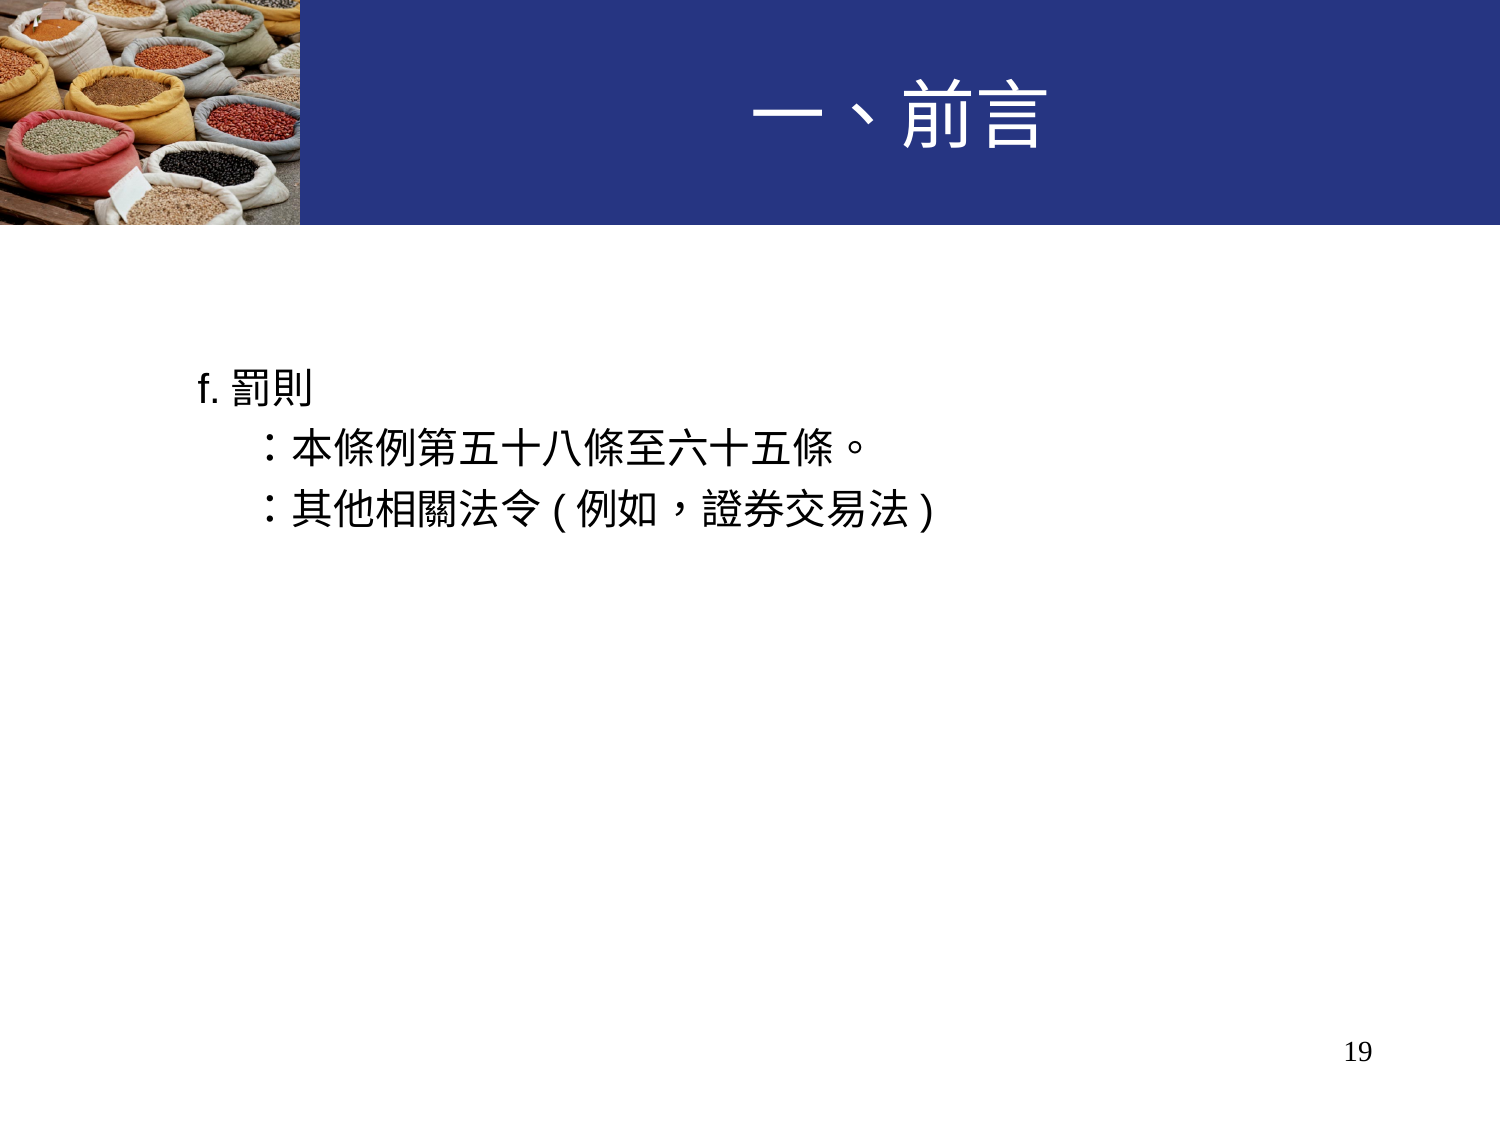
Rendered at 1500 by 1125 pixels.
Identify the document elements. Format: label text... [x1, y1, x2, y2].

picture [0, 0, 300, 225]
title 一、前言 [300, 0, 1500, 225]
list f.罰則 ：本條例第五十八條至六十五條。 ：其他相關法令(例如，證券交易法) [104, 293, 1380, 956]
